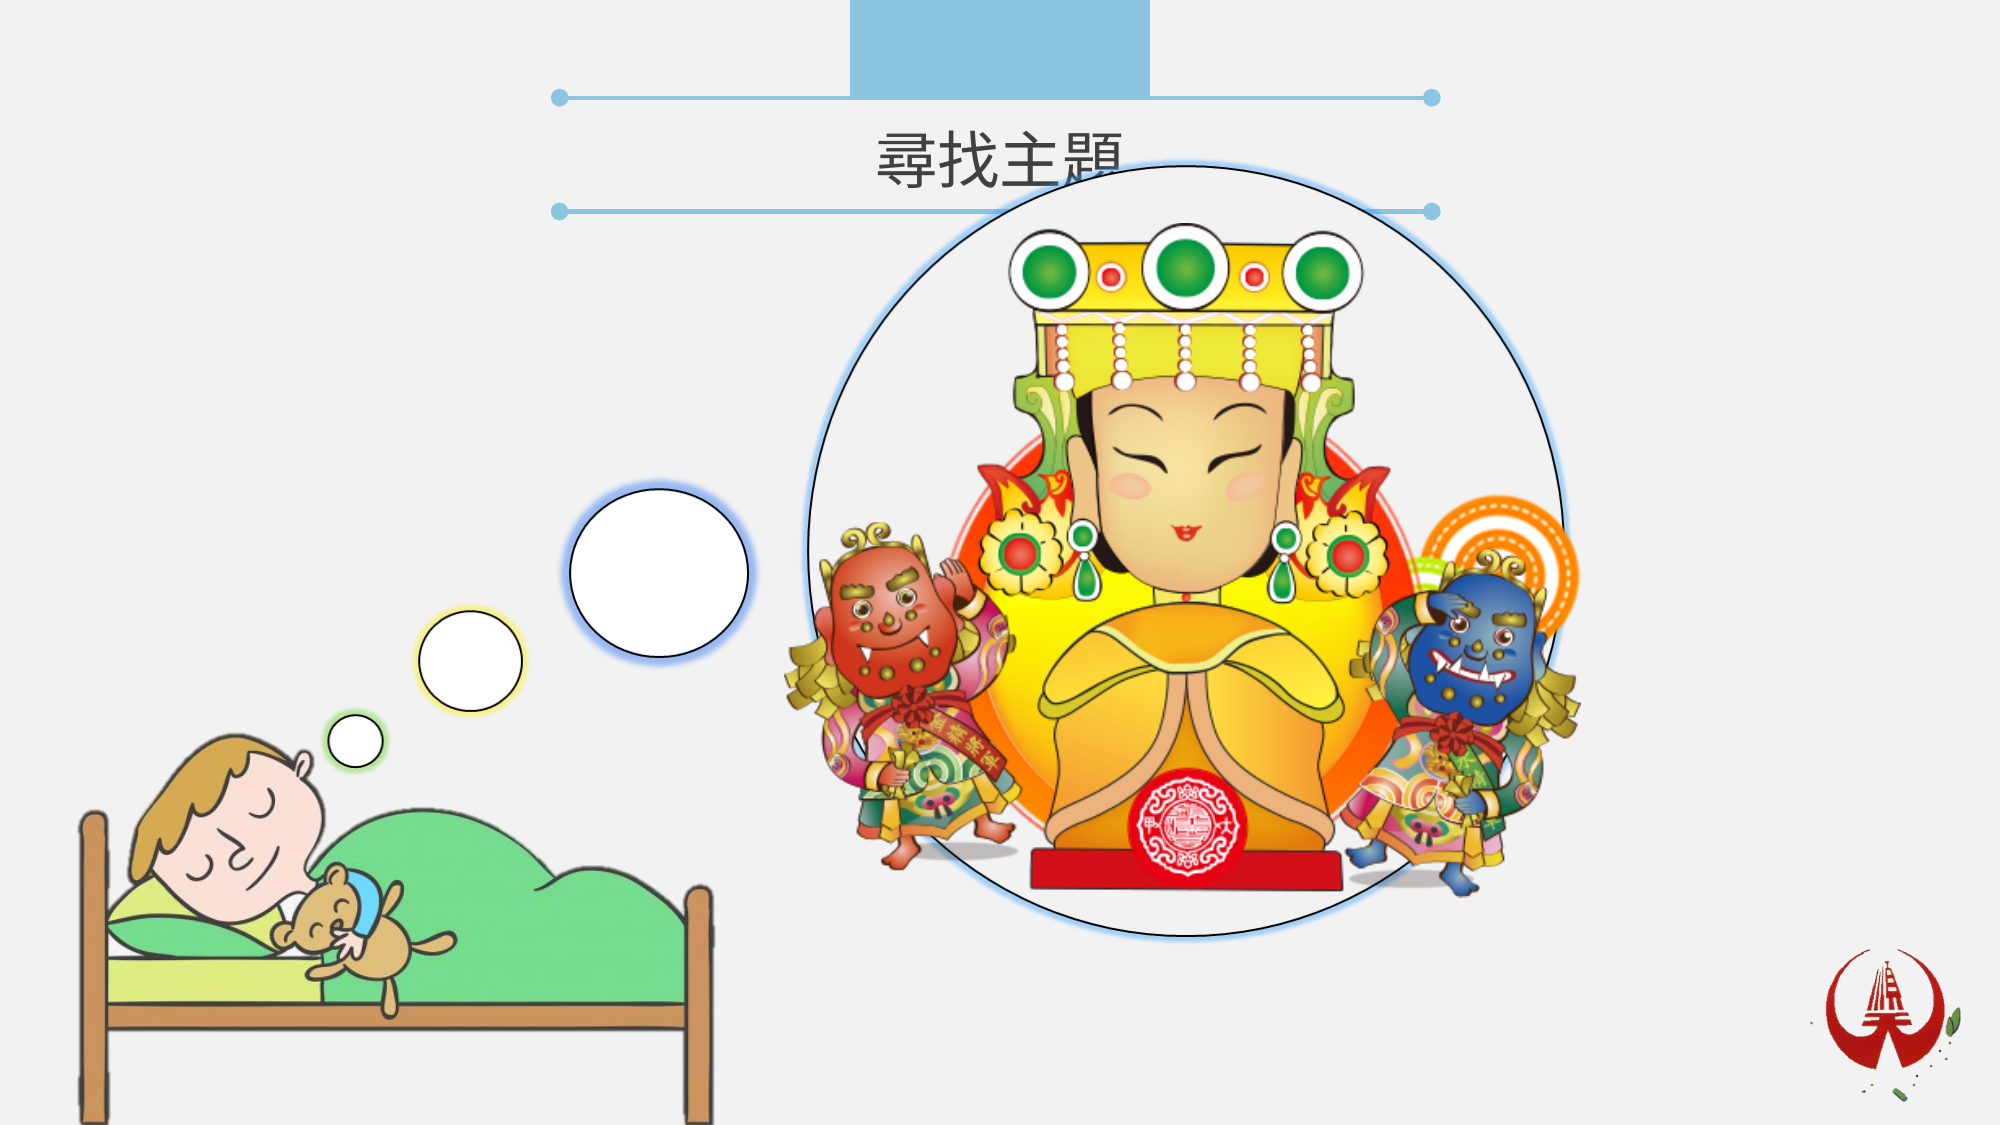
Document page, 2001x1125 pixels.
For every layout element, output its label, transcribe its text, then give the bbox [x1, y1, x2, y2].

picture [1799, 941, 1967, 1109]
text_box [550, 202, 569, 221]
text_box [849, 0, 1150, 96]
picture [784, 154, 1581, 948]
picture [33, 471, 775, 1125]
text_box 尋找主題 [860, 113, 1140, 154]
text_box [550, 88, 569, 107]
text_box [1423, 88, 1441, 107]
